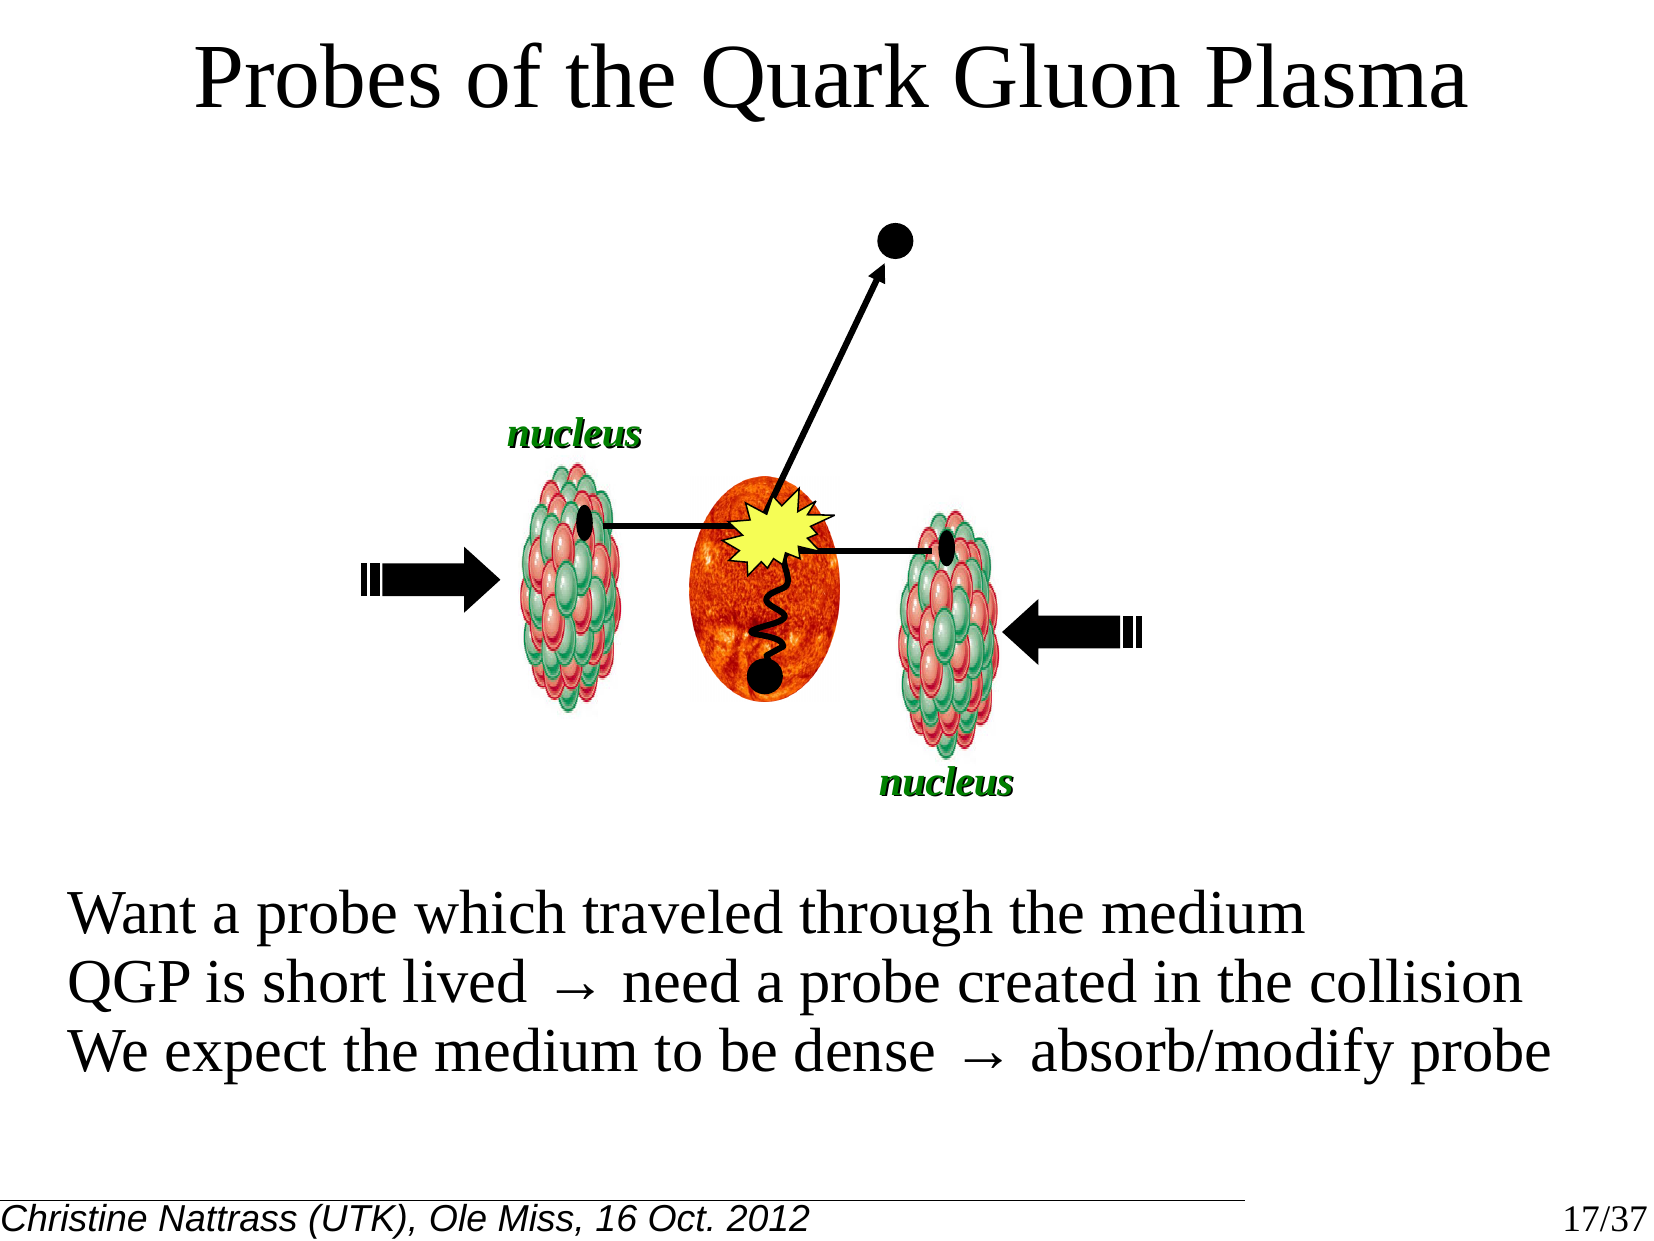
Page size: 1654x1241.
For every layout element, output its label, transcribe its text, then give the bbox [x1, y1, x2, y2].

text_box [362, 564, 366, 595]
text_box [576, 505, 593, 541]
text_box [1137, 616, 1141, 648]
title Probes of the Quark Gluon Plasma [88, 7, 1577, 147]
picture [896, 495, 1002, 750]
text_box [1124, 616, 1132, 648]
text_box [383, 548, 500, 611]
text_box nucleus [864, 750, 1029, 812]
picture [518, 464, 624, 719]
text_box [722, 488, 835, 576]
text_box [370, 564, 379, 595]
text_box nucleus [492, 401, 657, 464]
picture [777, 476, 840, 548]
picture [689, 476, 779, 523]
text_box [1003, 600, 1120, 664]
picture [689, 529, 840, 702]
text_box [878, 223, 913, 259]
text_box [939, 530, 955, 566]
text_box [747, 659, 783, 694]
text_box Want a probe which traveled through the medium QGP is short lived → need a probe created in the collision We expect the medium to be dense → absorb/modify probe [52, 870, 1627, 1093]
